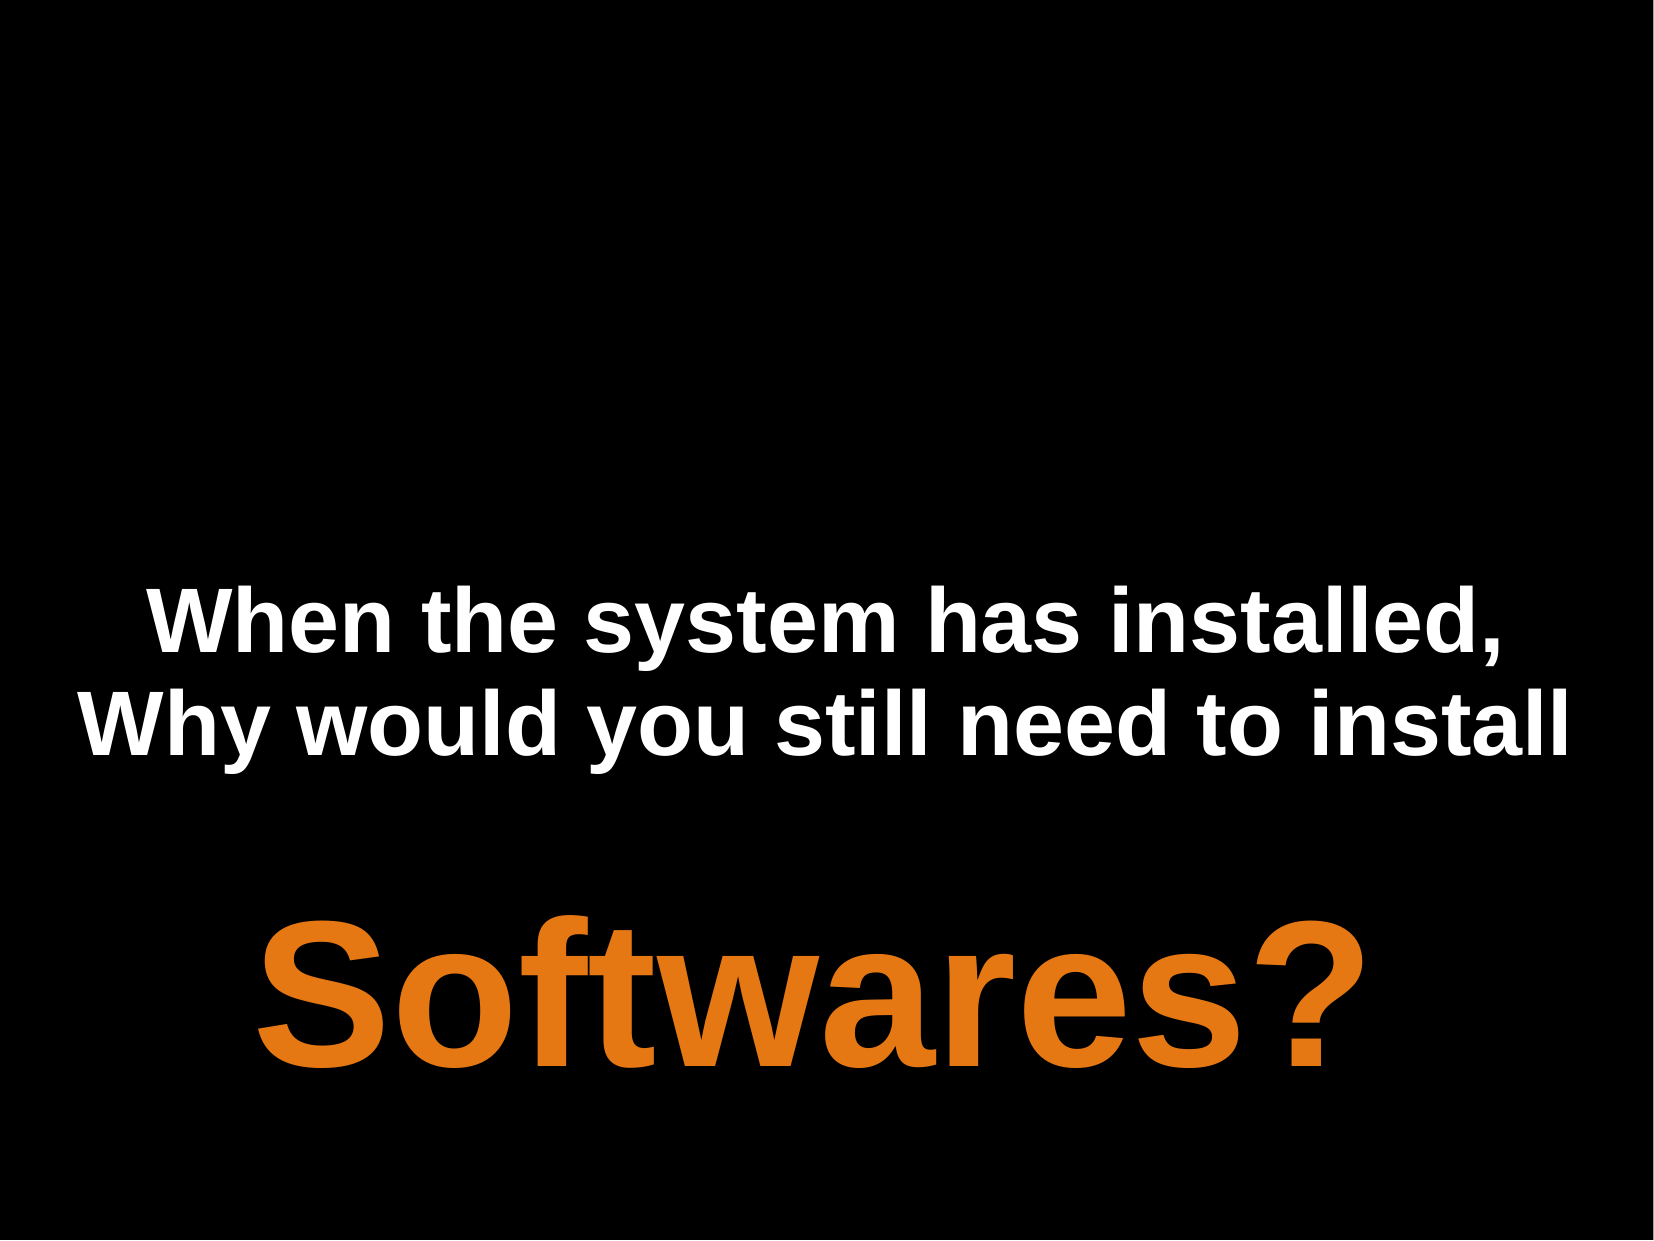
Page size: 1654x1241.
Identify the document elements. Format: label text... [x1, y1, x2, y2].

text_box When the system has installed, Why would you still need to install Softwares? [37, 562, 1591, 1241]
